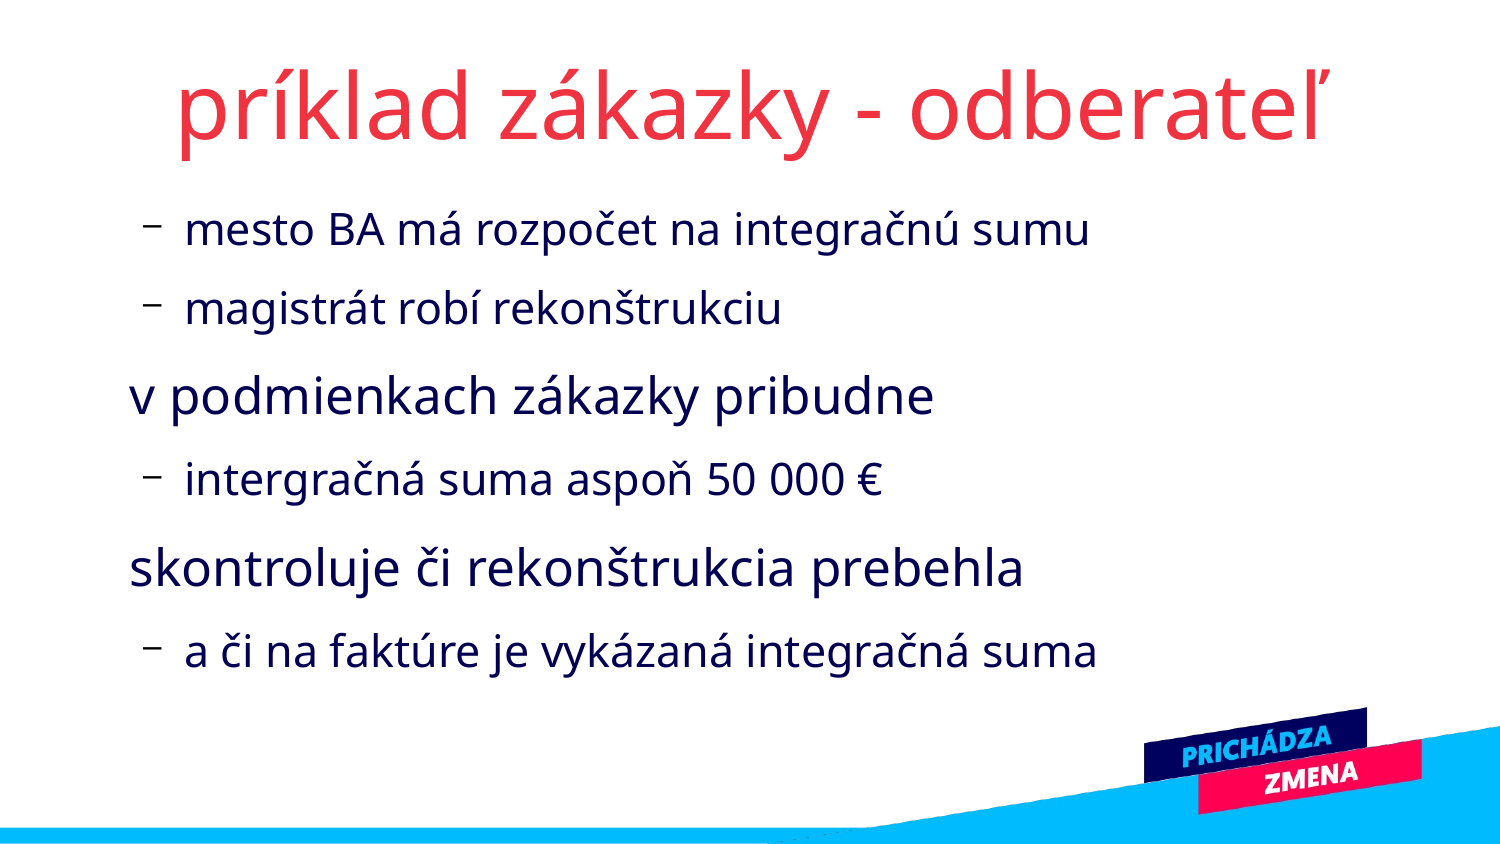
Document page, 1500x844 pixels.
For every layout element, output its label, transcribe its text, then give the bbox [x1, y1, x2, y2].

title príklad zákazky - odberateľ [75, 33, 1425, 175]
list mesto BA má rozpočet na integračnú sumu magistrát robí rekonštrukciu v podmienkach zákazky pribudne intergračná suma aspoň 50 000 € skontroluje či rekonštrukcia prebehla a či na faktúre je vykázaná integračná suma [75, 197, 1425, 687]
picture [765, 707, 1500, 828]
